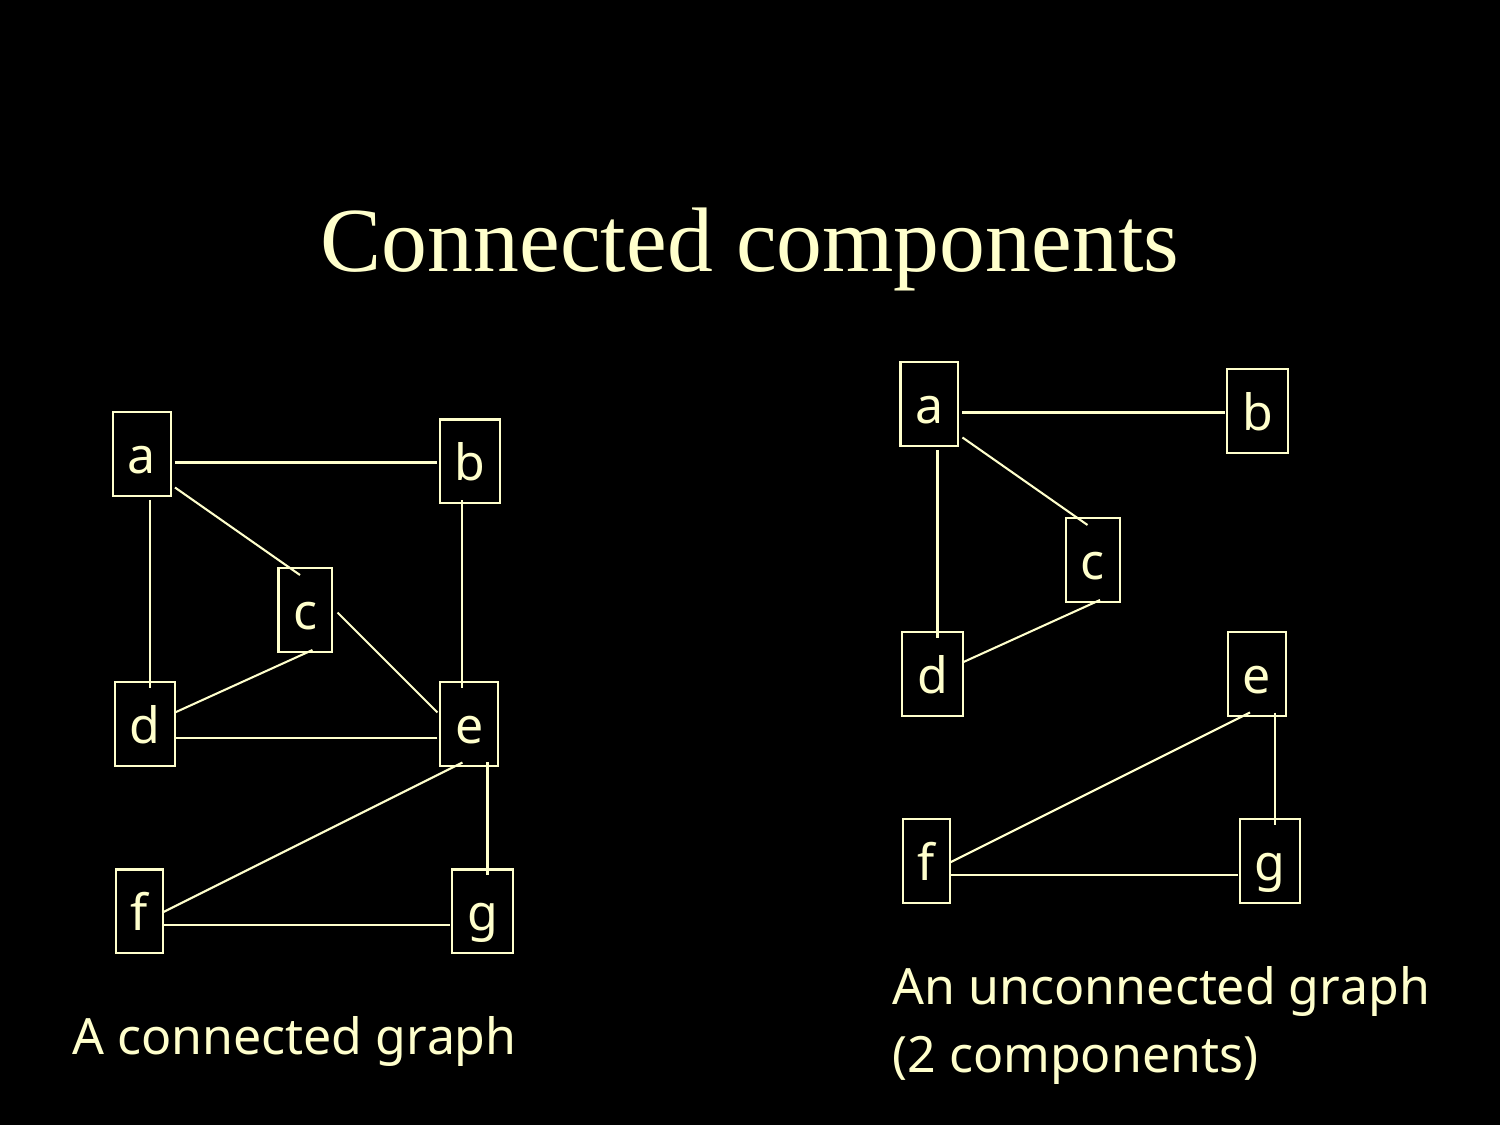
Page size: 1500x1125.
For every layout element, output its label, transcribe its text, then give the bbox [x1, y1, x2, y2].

text_box e [1227, 631, 1286, 716]
text_box An unconnected graph (2 components) [877, 942, 1446, 1095]
text_box b [439, 419, 501, 504]
text_box g [1239, 819, 1301, 904]
text_box g [452, 869, 513, 954]
text_box c [278, 568, 333, 653]
text_box a [900, 362, 959, 447]
text_box d [114, 681, 176, 766]
text_box f [903, 819, 951, 904]
text_box e [440, 681, 499, 766]
title Connected components [22, 145, 1480, 336]
text_box a [112, 412, 171, 497]
text_box d [902, 631, 963, 716]
text_box c [1066, 518, 1120, 603]
text_box f [115, 869, 163, 954]
text_box b [1227, 369, 1288, 454]
text_box A connected graph [57, 992, 533, 1077]
